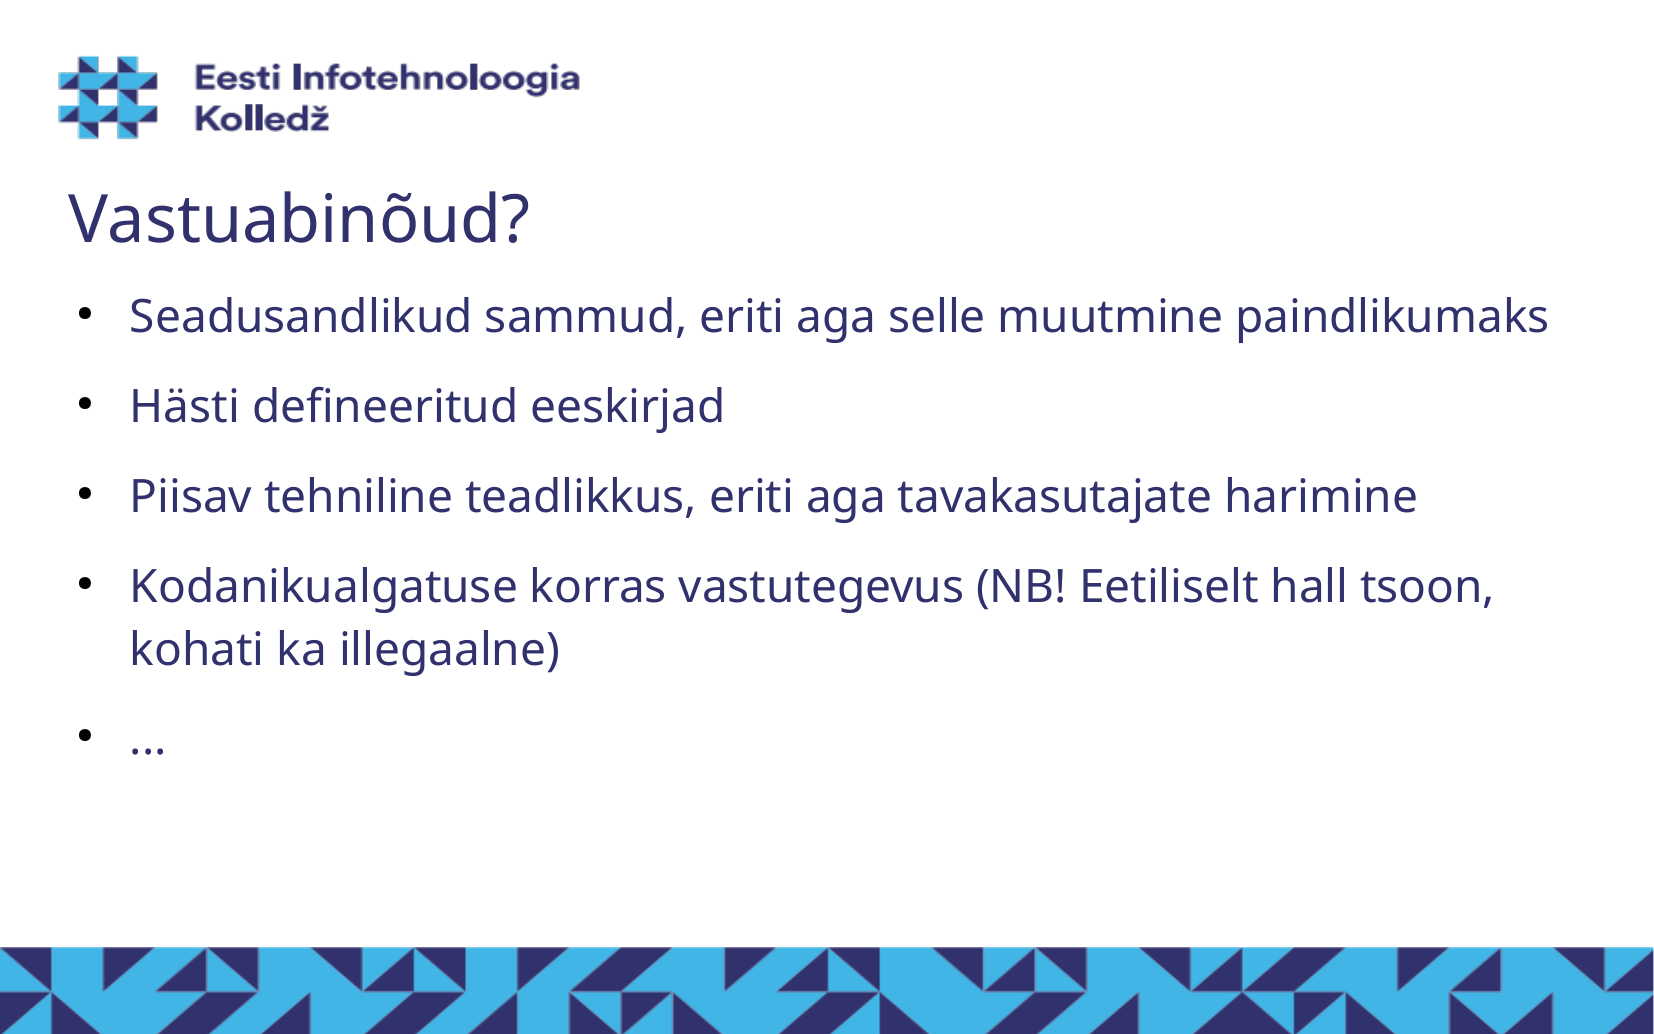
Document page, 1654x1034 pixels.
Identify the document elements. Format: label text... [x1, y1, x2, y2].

title Vastuabinõud? [68, 147, 1536, 283]
list Seadusandlikud sammud, eriti aga selle muutmine paindlikumaks Hästi defineeritud eeskirjad Piisav tehniline teadlikkus, eriti aga tavakasutajate harimine Kodanikualgatuse korras vastutegevus (NB! Eetiliselt hall tsoon, kohati ka illegaalne) ... [59, 283, 1595, 936]
